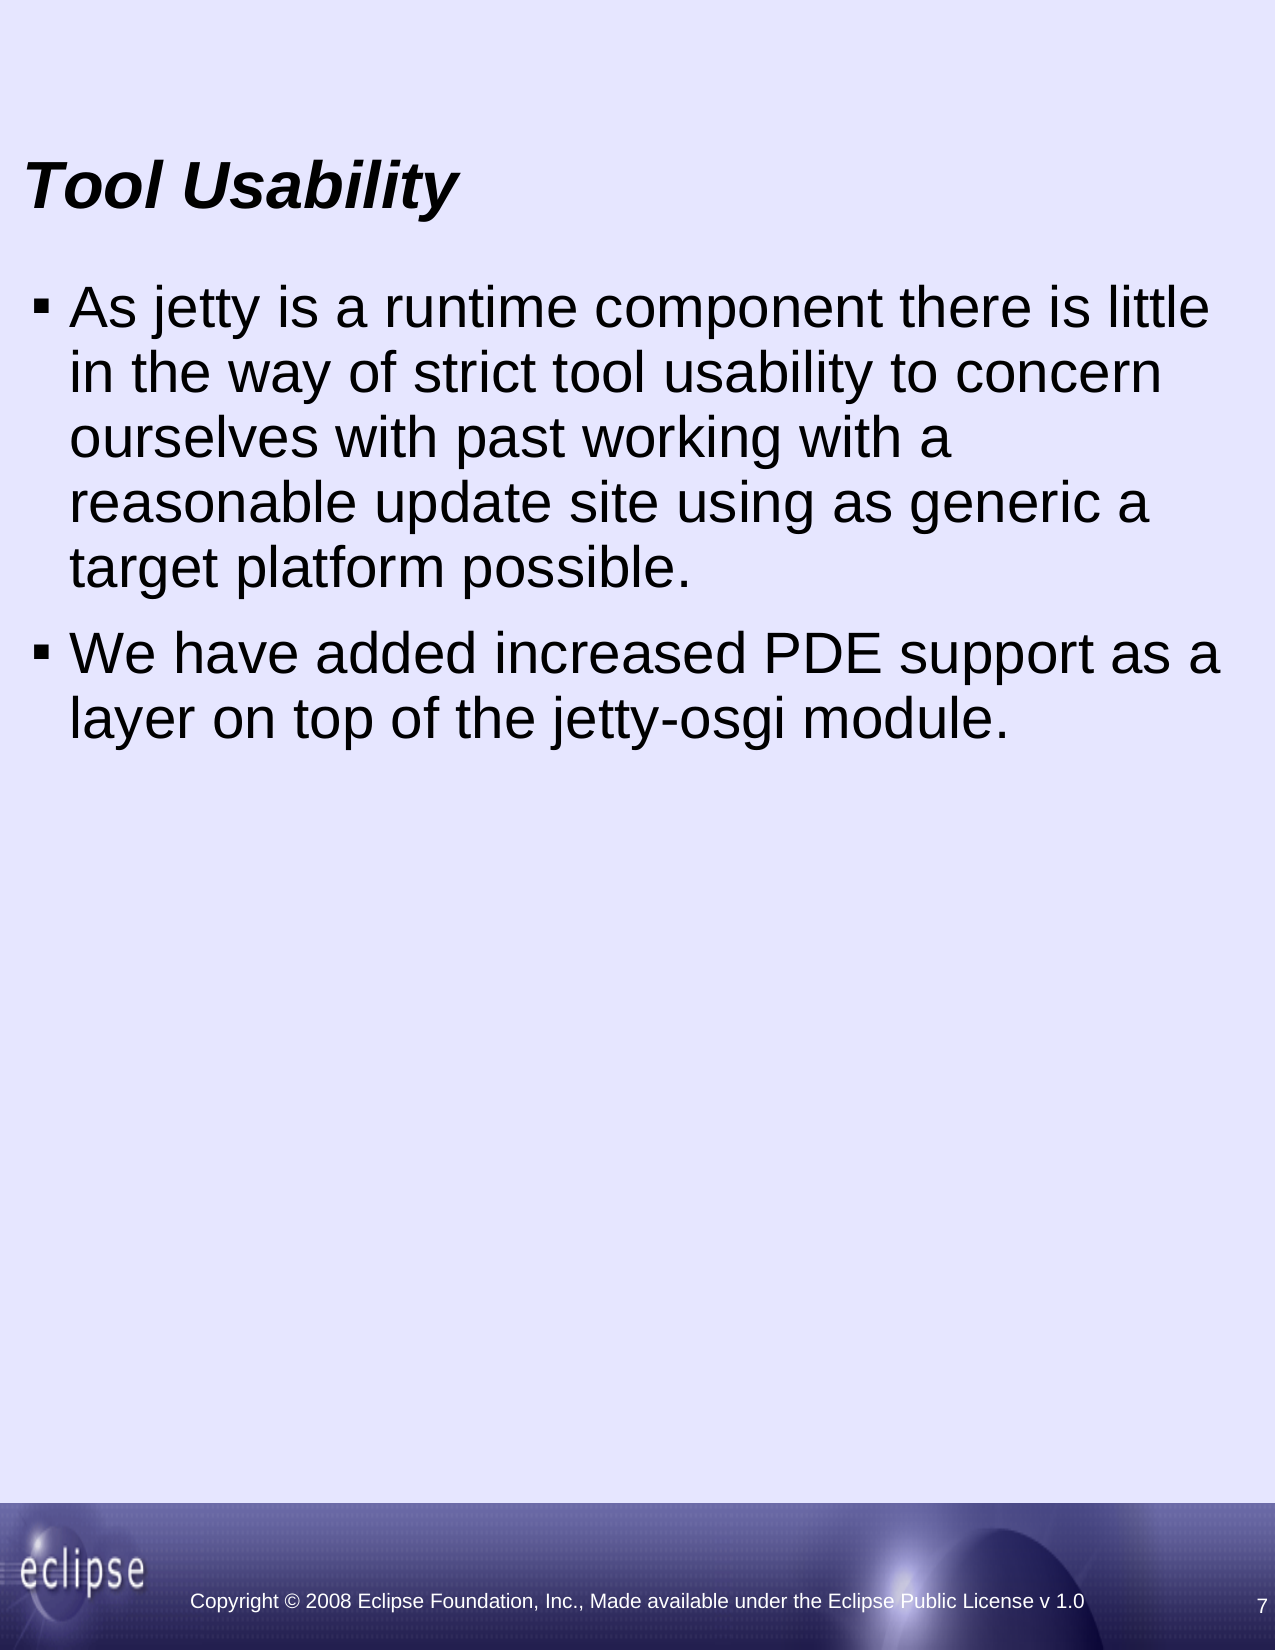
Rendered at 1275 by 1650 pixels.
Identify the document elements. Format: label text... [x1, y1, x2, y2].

picture [0, 1503, 1275, 1650]
title Tool Usability [22, 123, 1253, 252]
list As jetty is a runtime component there is little in the way of strict tool usability to concern ourselves with past working with a reasonable update site using as generic a target platform possible. We have added increased PDE support as a layer on top of the jetty-osgi module. [31, 274, 1244, 1497]
